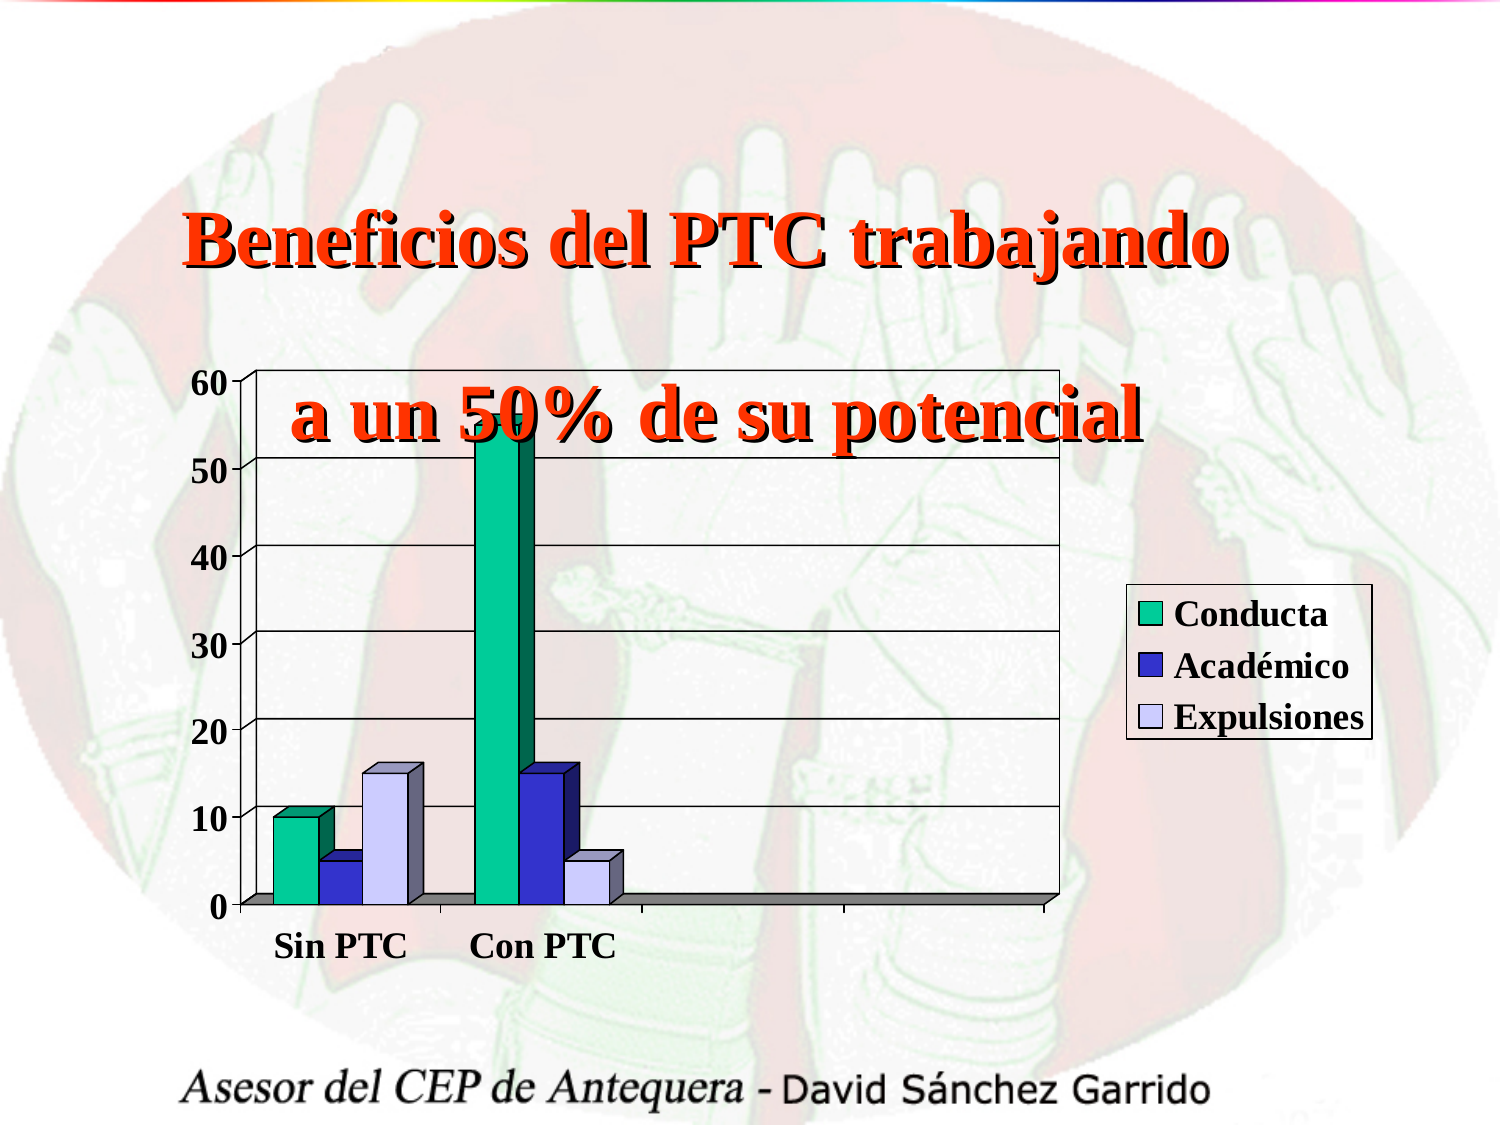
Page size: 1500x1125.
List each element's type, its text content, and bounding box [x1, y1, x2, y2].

text_box Beneficios del PTC trabajando a un 50% de su potencial [87, 99, 1346, 463]
picture [0, 0, 1500, 1125]
chart [112, 324, 1388, 1000]
